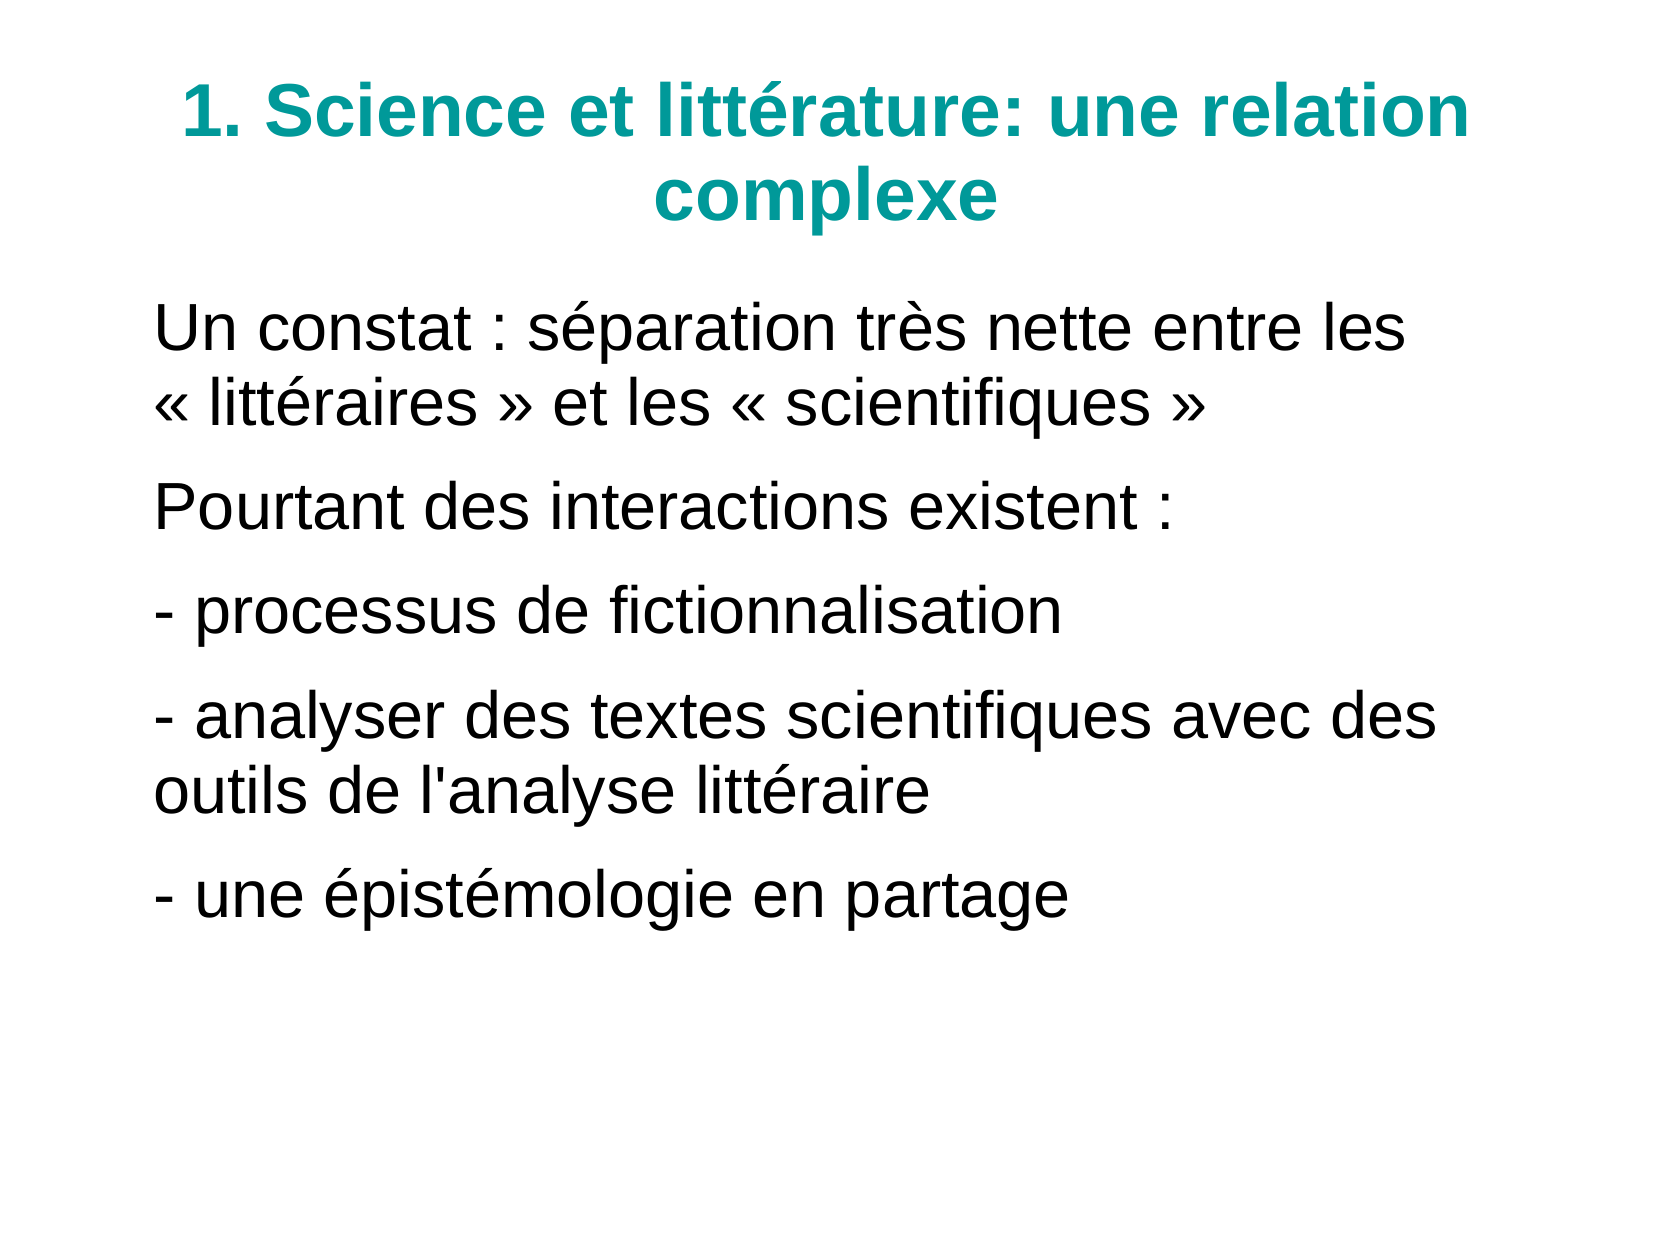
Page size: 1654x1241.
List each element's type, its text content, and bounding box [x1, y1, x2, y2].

list Un constat : séparation très nette entre les « littéraires » et les « scientifiques » Pourtant des interactions existent : - processus de fictionnalisation - analyser des textes scientifiques avec des outils de l'analyse littéraire - une épistémologie en partage [82, 290, 1571, 1109]
title 1. Science et littérature: une relation complexe [82, 49, 1571, 257]
